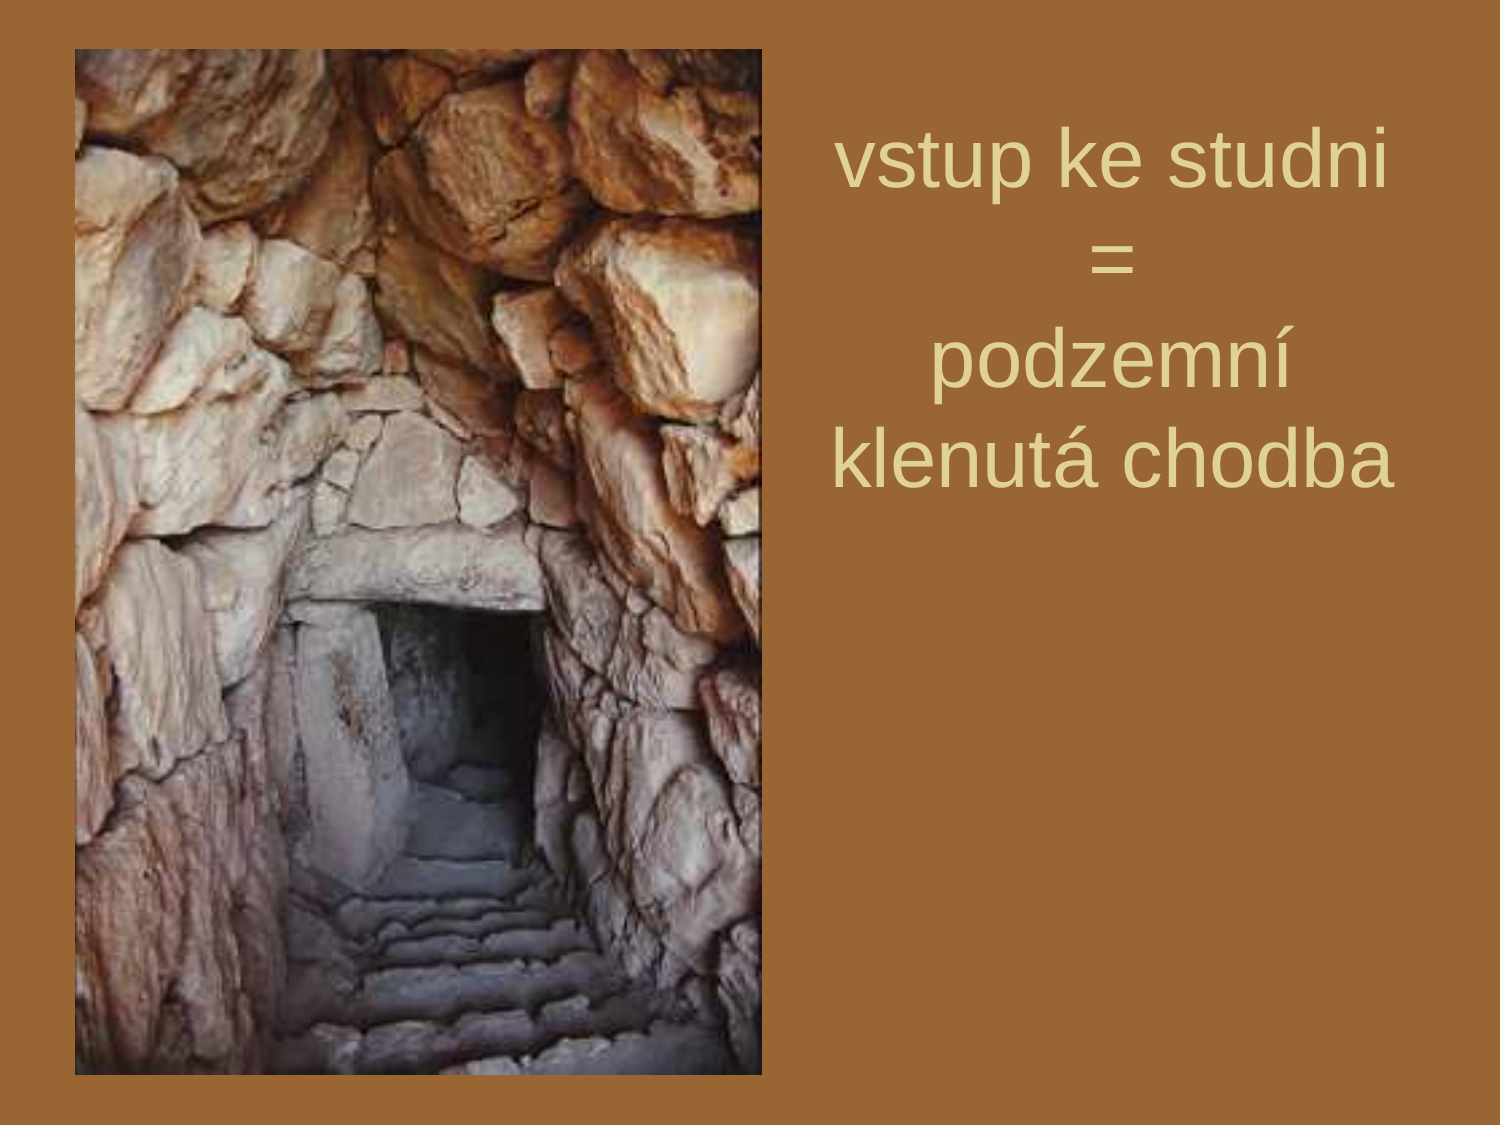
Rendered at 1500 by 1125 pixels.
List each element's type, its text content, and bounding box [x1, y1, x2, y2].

title vstup ke studni = podzemní klenutá chodba [799, 45, 1425, 563]
picture [75, 49, 762, 1075]
